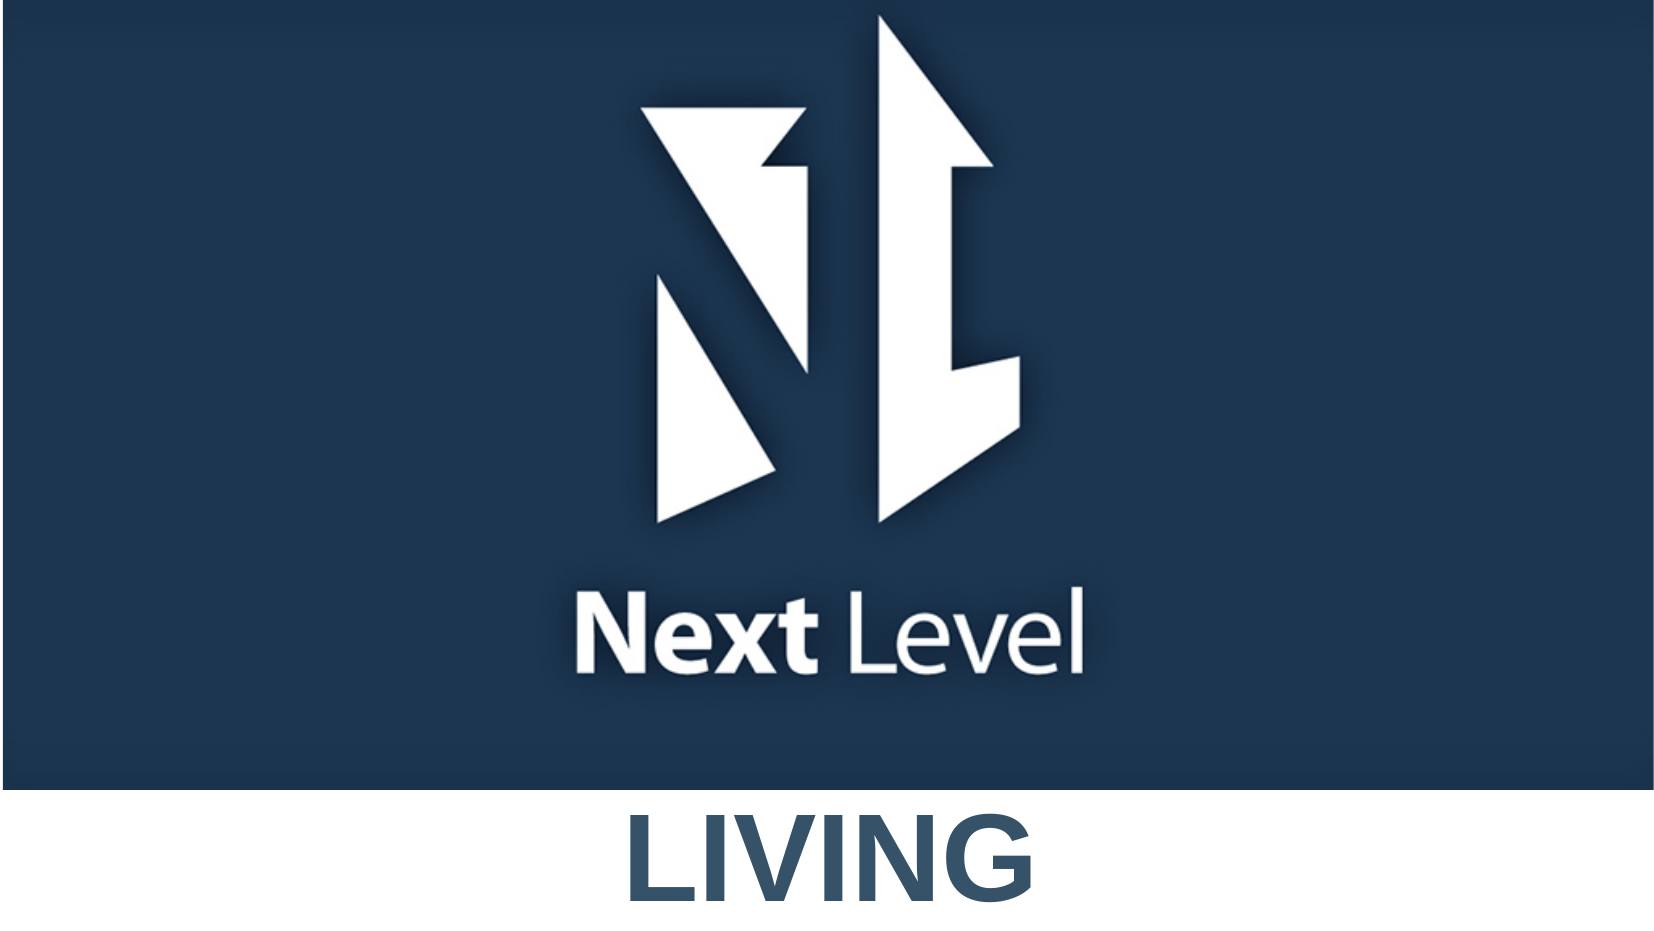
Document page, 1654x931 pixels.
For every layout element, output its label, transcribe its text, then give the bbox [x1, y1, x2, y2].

picture [2, 0, 1654, 790]
title LIVING [86, 780, 1576, 931]
